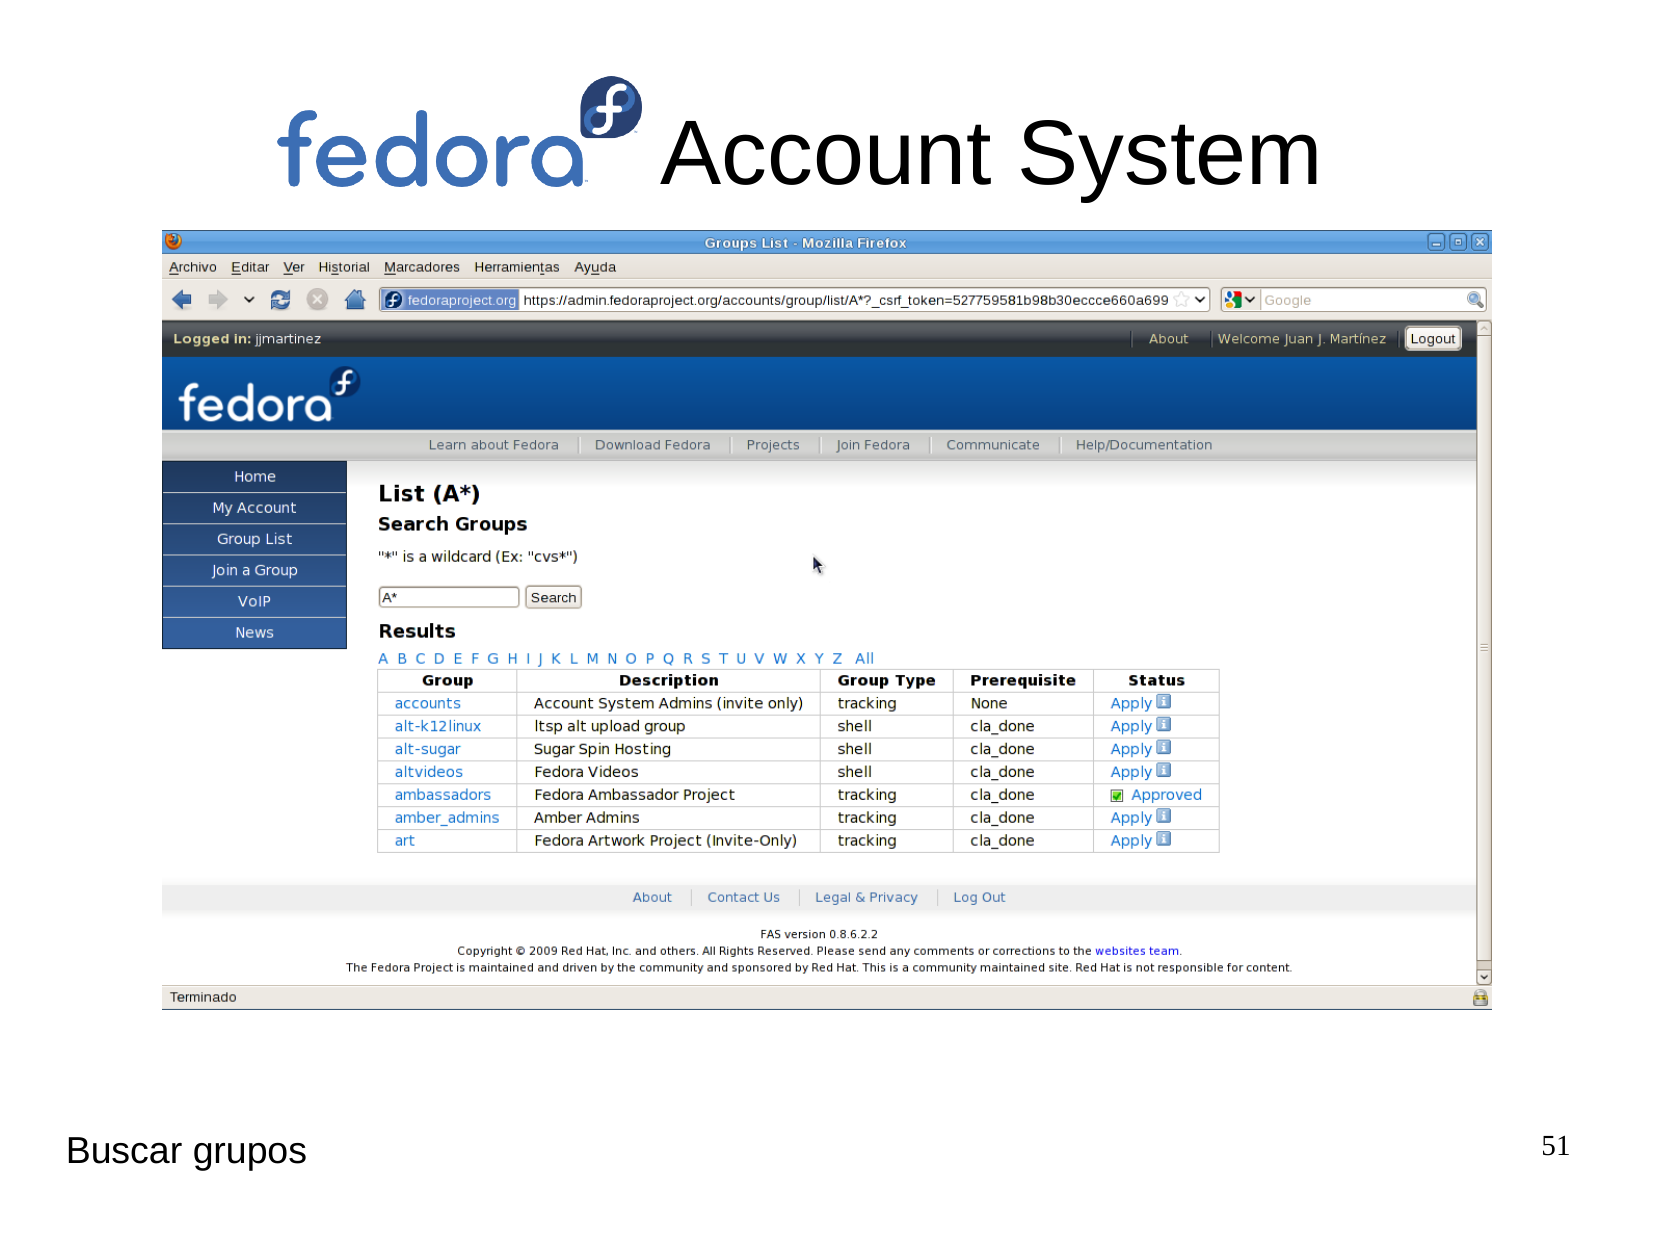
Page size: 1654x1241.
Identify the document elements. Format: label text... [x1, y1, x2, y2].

title Account System [82, 56, 1571, 250]
text_box Buscar grupos [51, 1122, 916, 1180]
picture [162, 250, 1492, 1010]
picture [277, 76, 642, 187]
